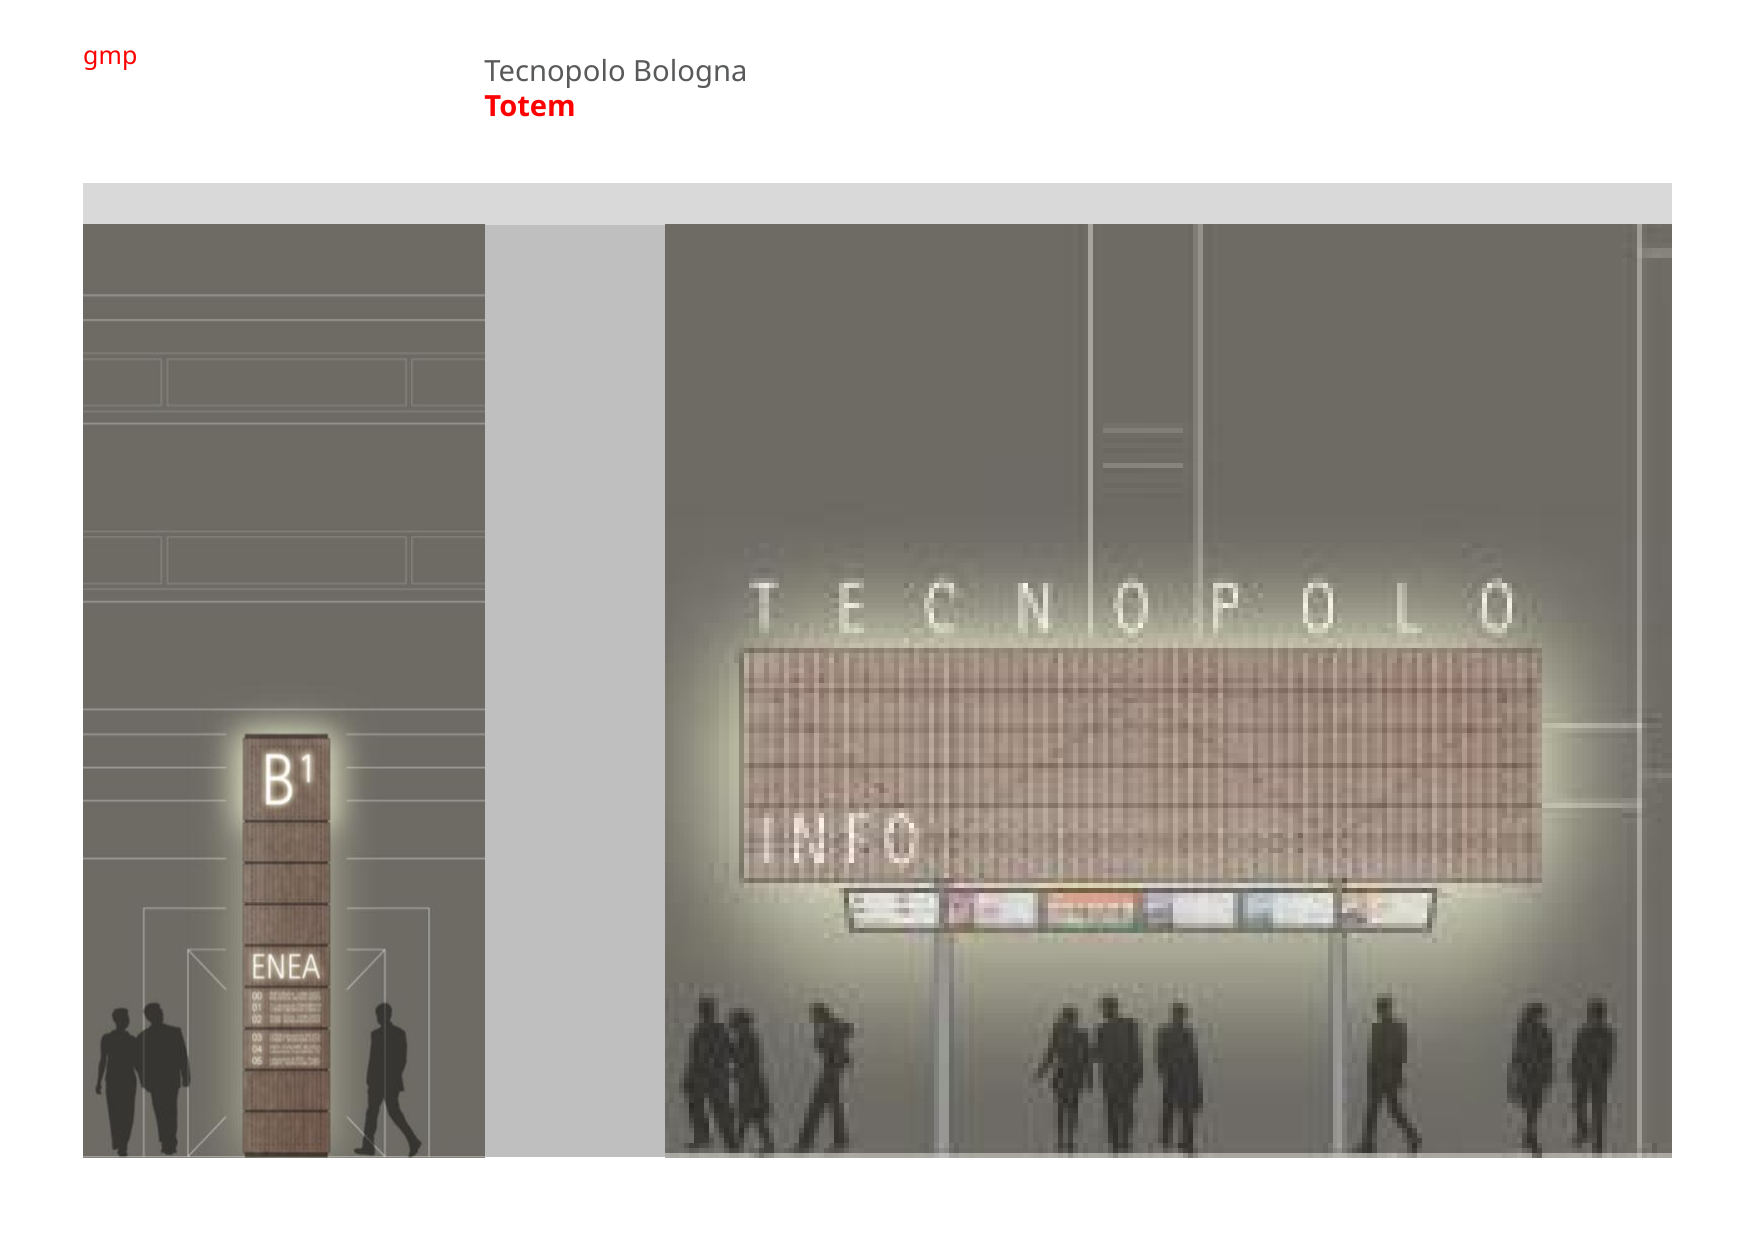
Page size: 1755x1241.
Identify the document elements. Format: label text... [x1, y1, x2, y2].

picture [665, 225, 1672, 1158]
list Totem [484, 98, 1625, 150]
picture [83, 225, 485, 1158]
text_box [83, 183, 1672, 1157]
